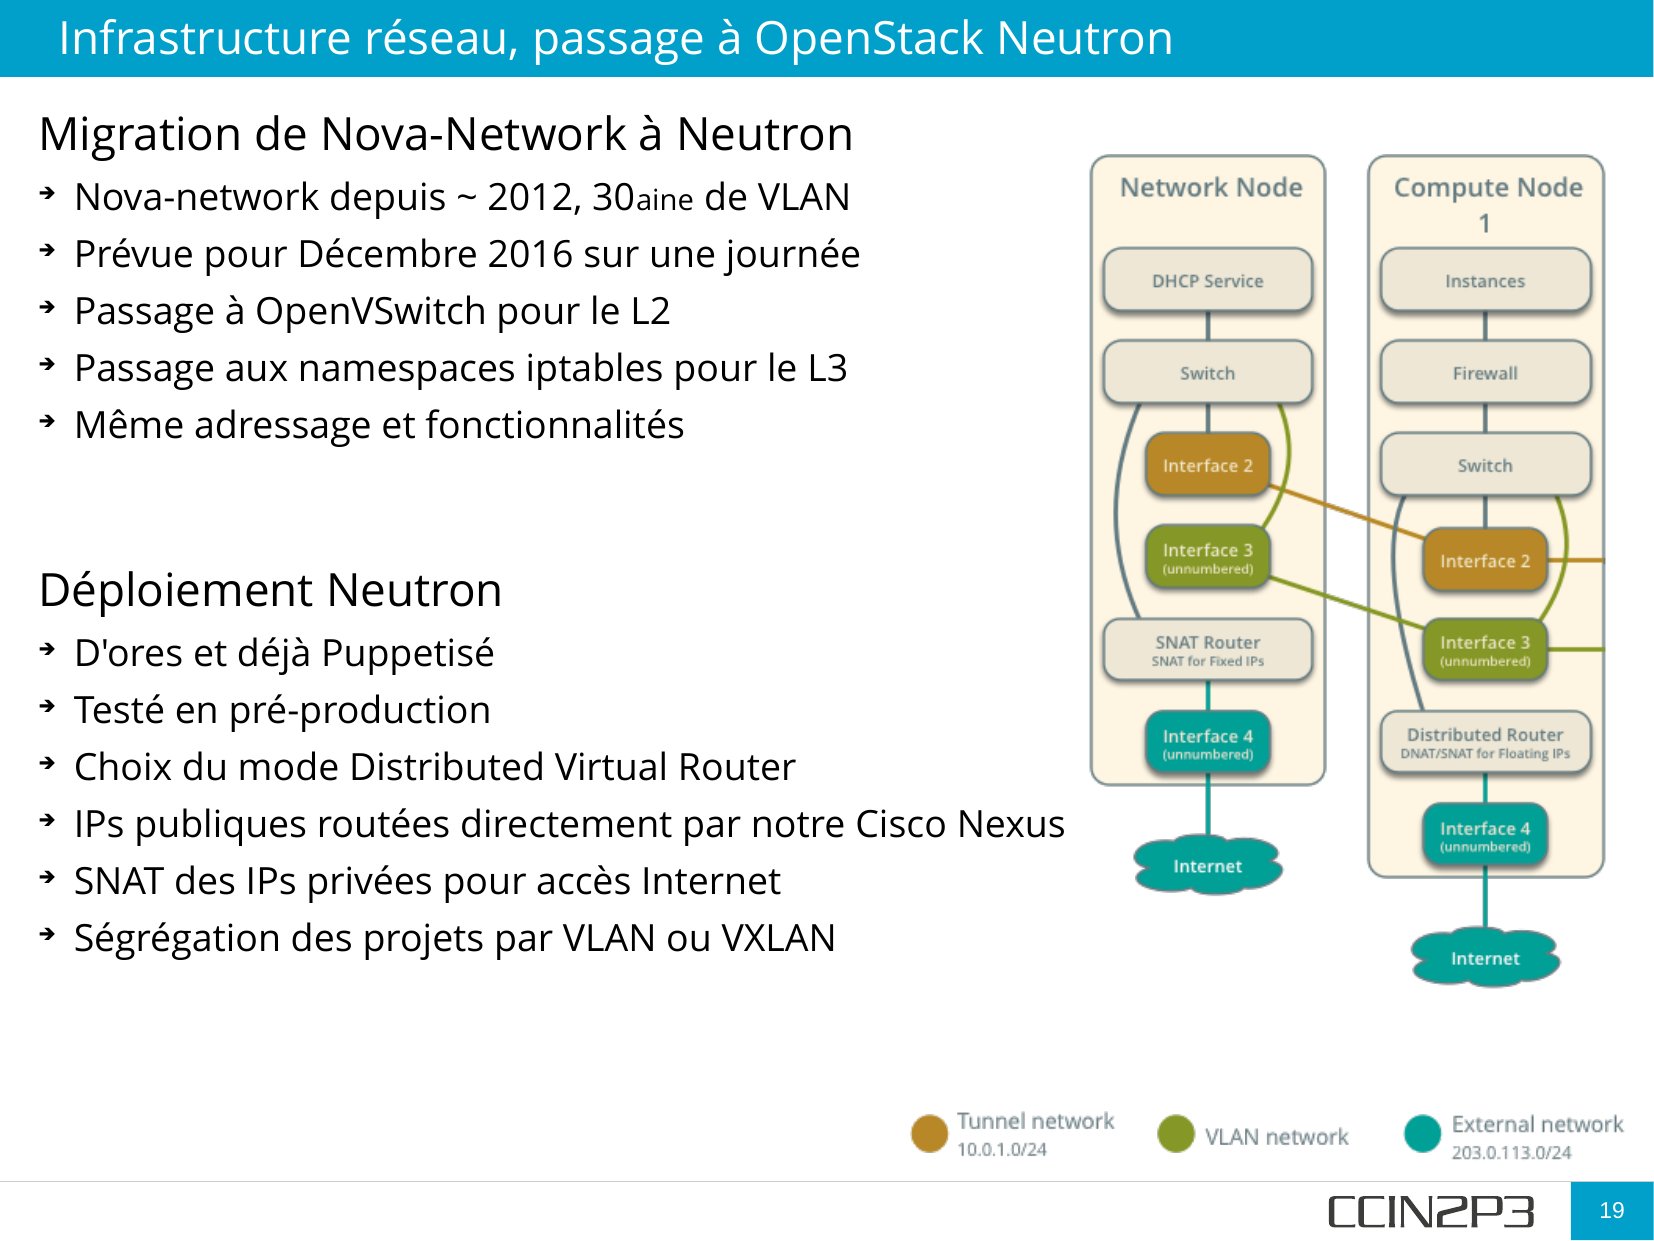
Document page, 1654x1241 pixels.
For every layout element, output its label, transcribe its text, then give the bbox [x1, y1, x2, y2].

picture [909, 1110, 1651, 1164]
picture [1087, 153, 1607, 990]
text_box Migration de Nova-Network à Neutron Nova-network depuis ~ 2012, 30aine de VLAN Prévue pour Décembre 2016 sur une journée Passage à OpenVSwitch pour le L2 Passage aux namespaces iptables pour le L3 Même adressage et fonctionnalités Déploiement Neutron D'ores et déjà Puppetisé Testé en pré-production Choix du mode Distributed Virtual Router IPs publiques routées directement par notre Cisco Nexus SNAT des IPs privées pour accès Internet Ségrégation des projets par VLAN ou VXLAN [23, 94, 1099, 1170]
title Infrastructure réseau, passage à OpenStack Neutron [0, 0, 1654, 77]
